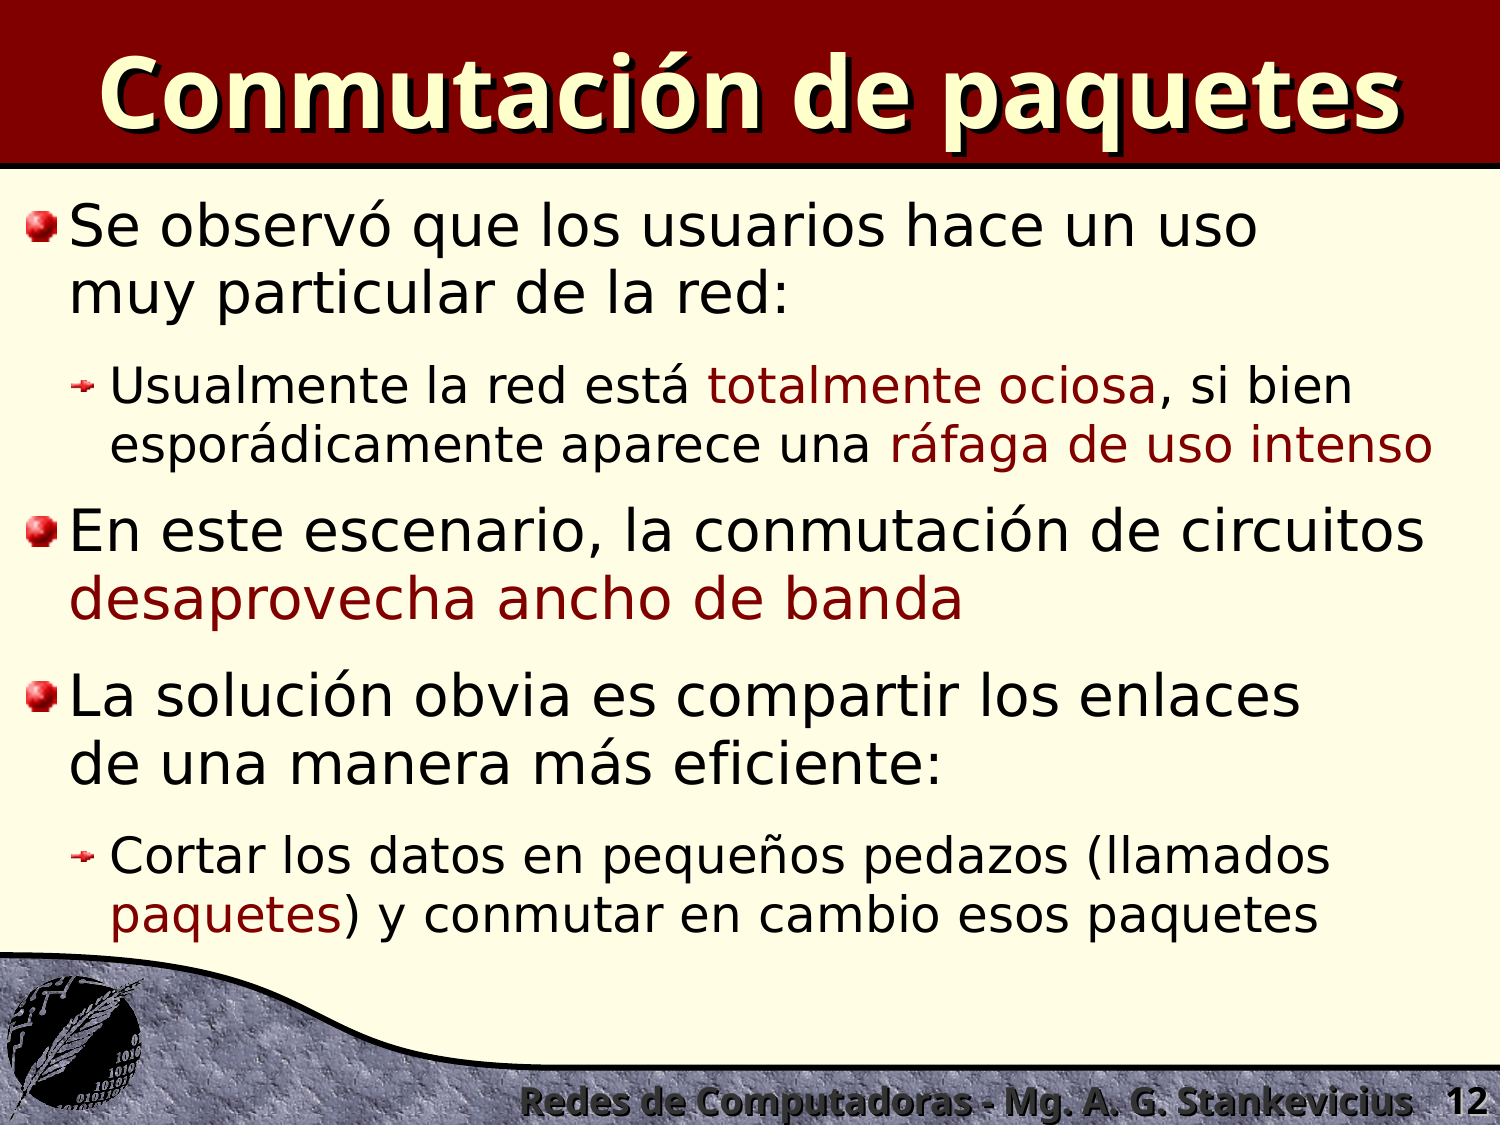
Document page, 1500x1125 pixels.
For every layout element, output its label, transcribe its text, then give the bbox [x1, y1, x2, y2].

title Conmutación de paquetes [15, 5, 1485, 160]
list Se observó que los usuarios hace un uso muy particular de la red: Usualmente la red está totalmente ociosa, si bien esporádicamente aparece una ráfaga de uso intenso En este escenario, la conmutación de circuitos desaprovecha ancho de banda La solución obvia es compartir los enlaces de una manera más eficiente: Cortar los datos en pequeños pedazos (llamados paquetes) y conmutar en cambio esos paquetes [11, 192, 1486, 944]
picture [790, 1100, 795, 1110]
picture [1047, 1100, 1054, 1110]
picture [0, 959, 1500, 1125]
